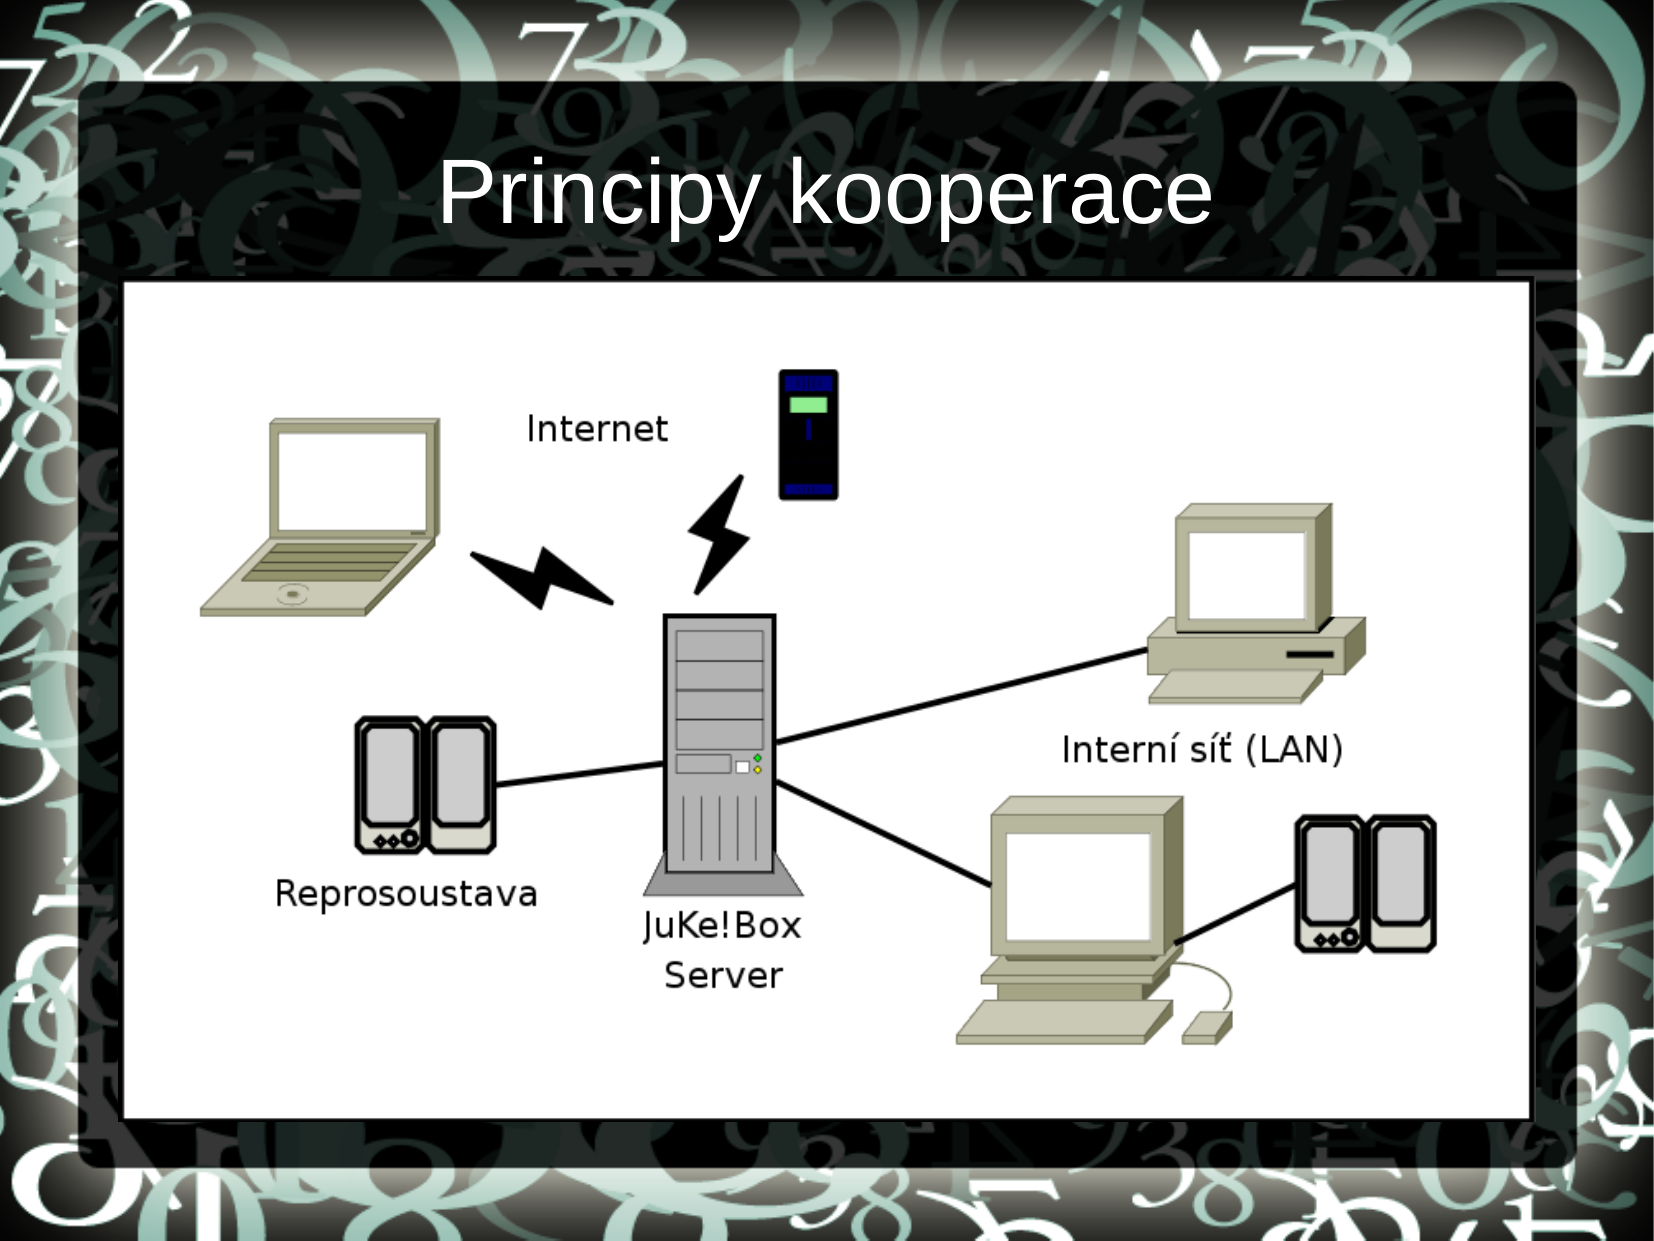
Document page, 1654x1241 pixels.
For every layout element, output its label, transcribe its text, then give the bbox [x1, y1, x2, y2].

picture [0, 0, 1654, 1241]
title Principy kooperace [82, 88, 1571, 296]
